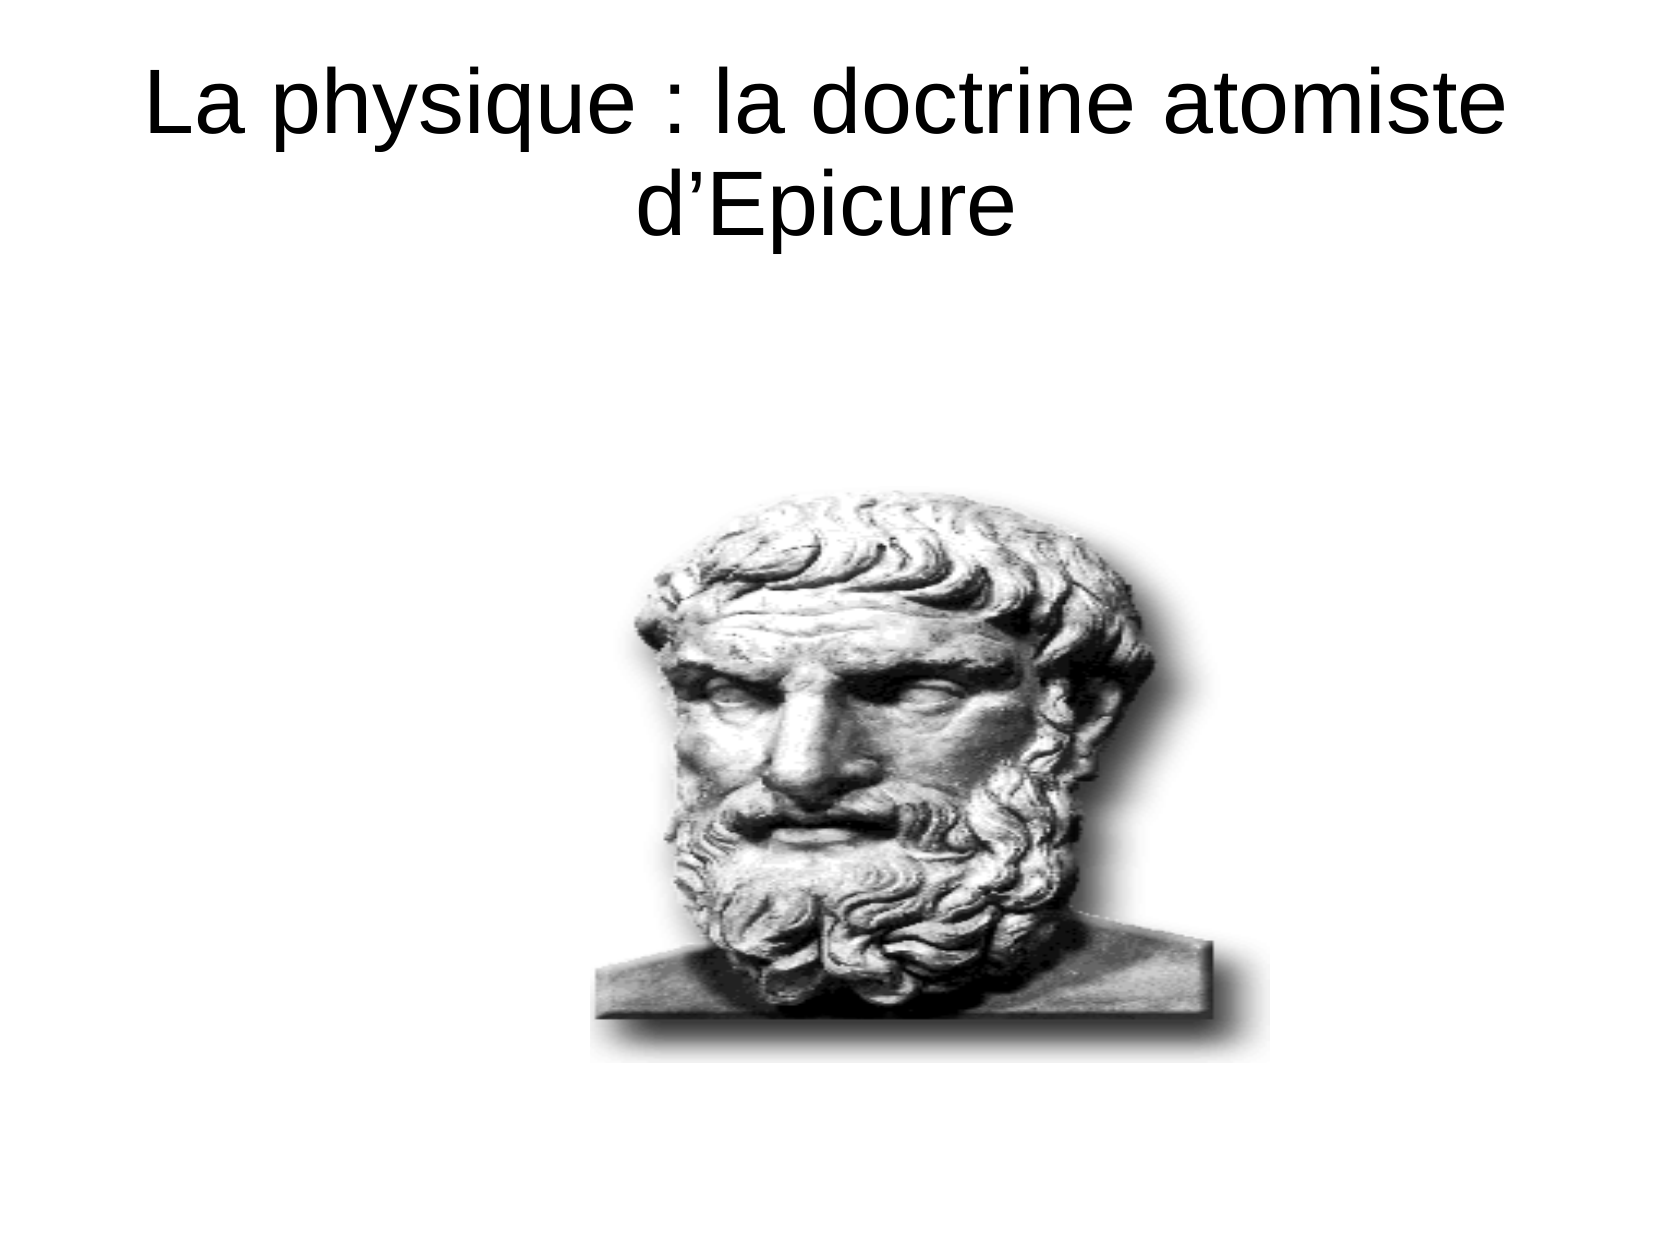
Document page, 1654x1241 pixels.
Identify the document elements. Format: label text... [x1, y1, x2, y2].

title La physique : la doctrine atomiste d’Epicure [82, 49, 1571, 257]
picture [590, 485, 1270, 1063]
